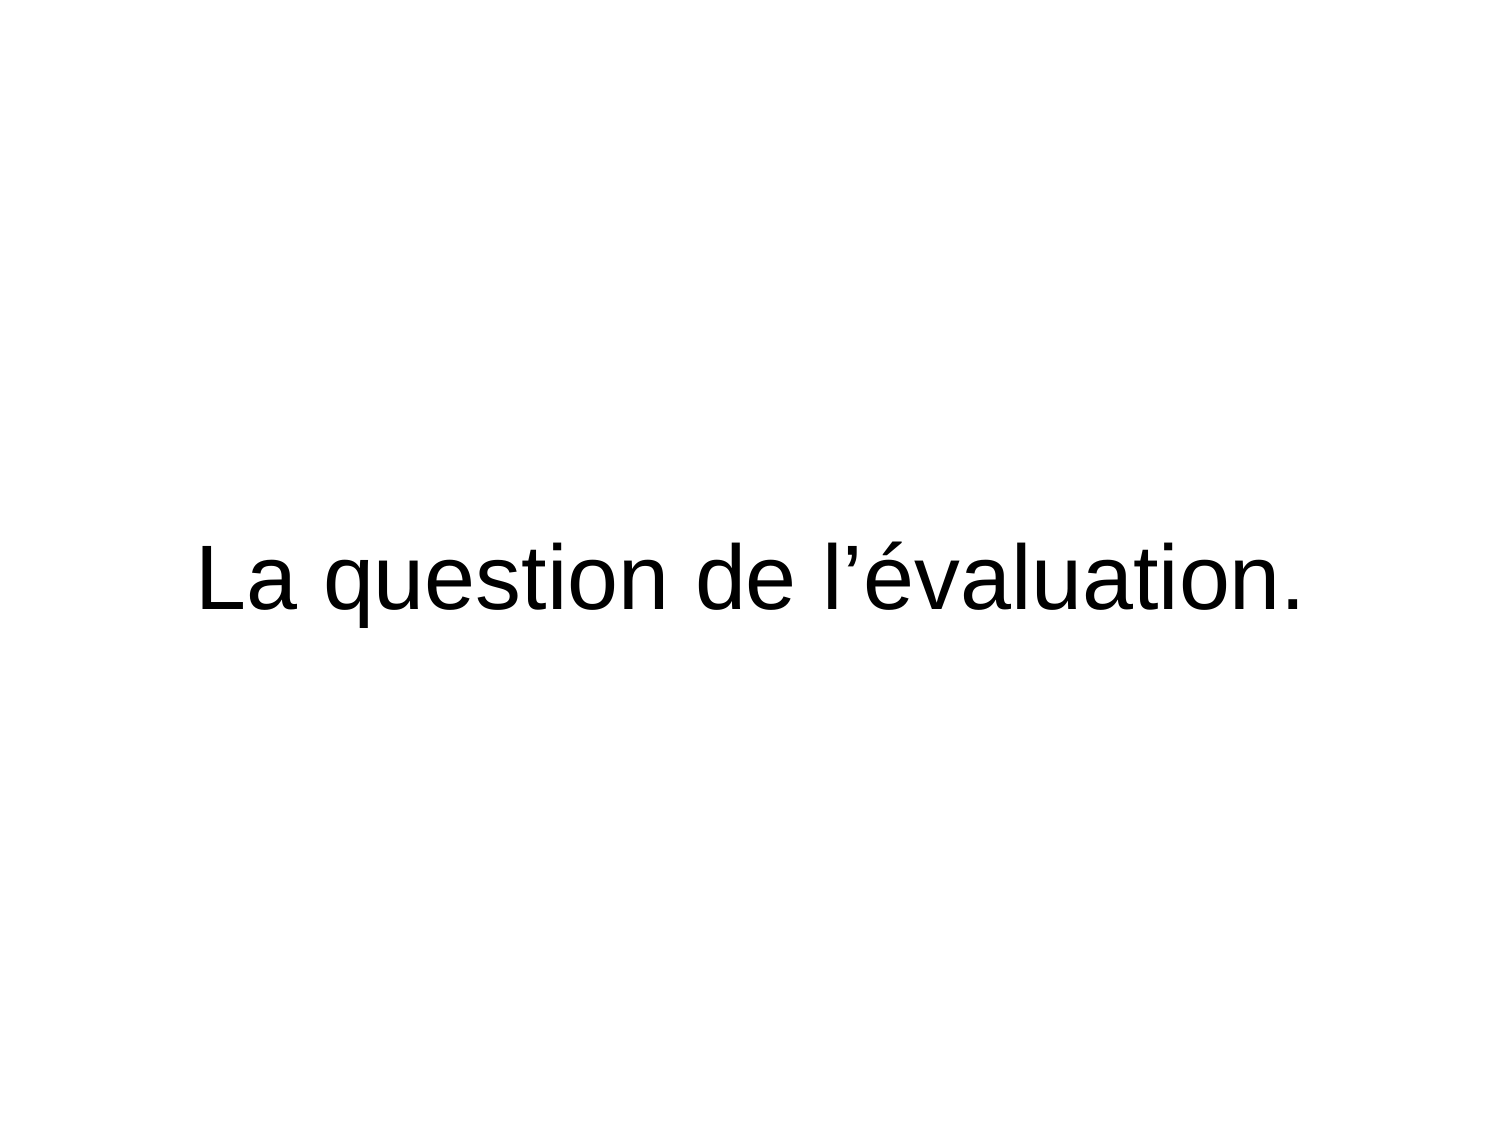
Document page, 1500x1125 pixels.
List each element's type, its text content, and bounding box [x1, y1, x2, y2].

title La question de l’évaluation. [76, 479, 1427, 668]
